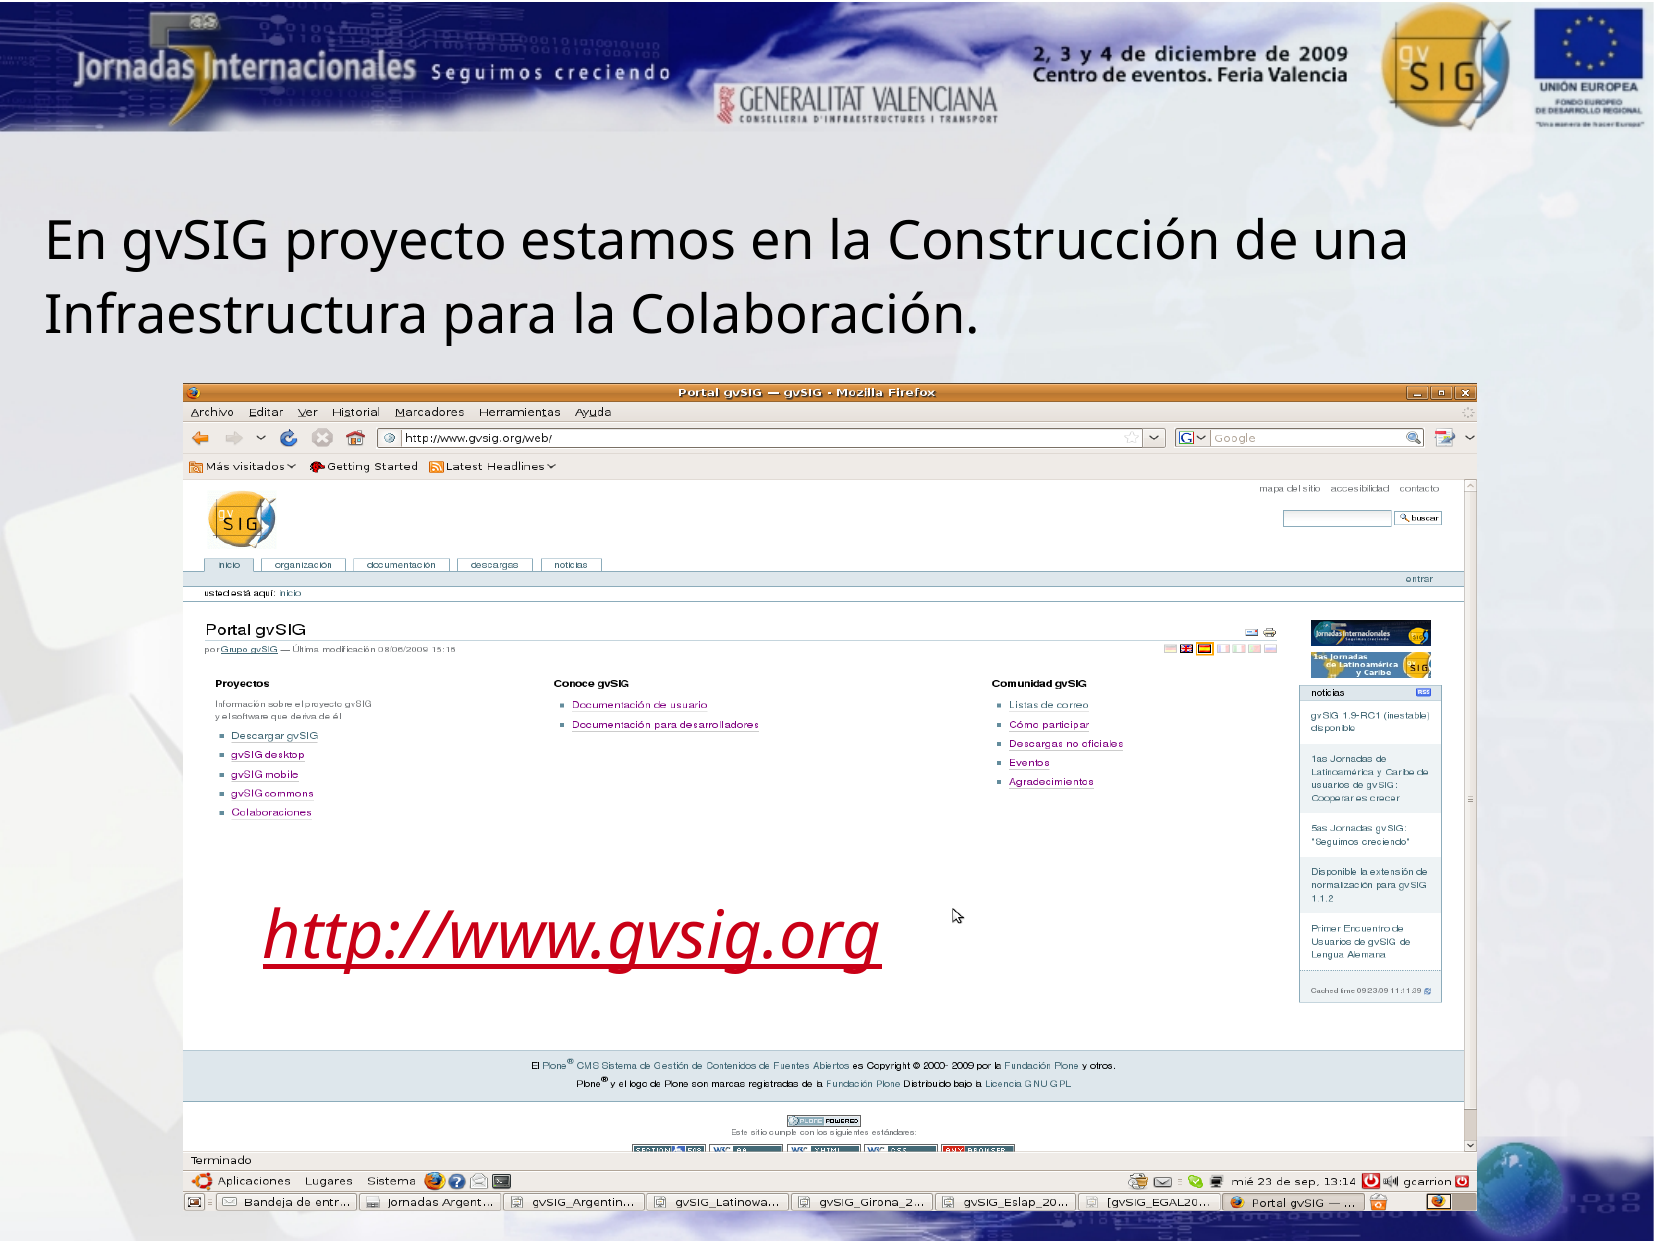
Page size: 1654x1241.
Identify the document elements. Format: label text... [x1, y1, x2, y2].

text_box http://www.gvsig.org [248, 879, 1046, 978]
text_box En gvSIG proyecto estamos en la Construcción de una Infraestructura para la Colaboración. [29, 193, 1654, 343]
picture [0, 2, 1654, 1241]
